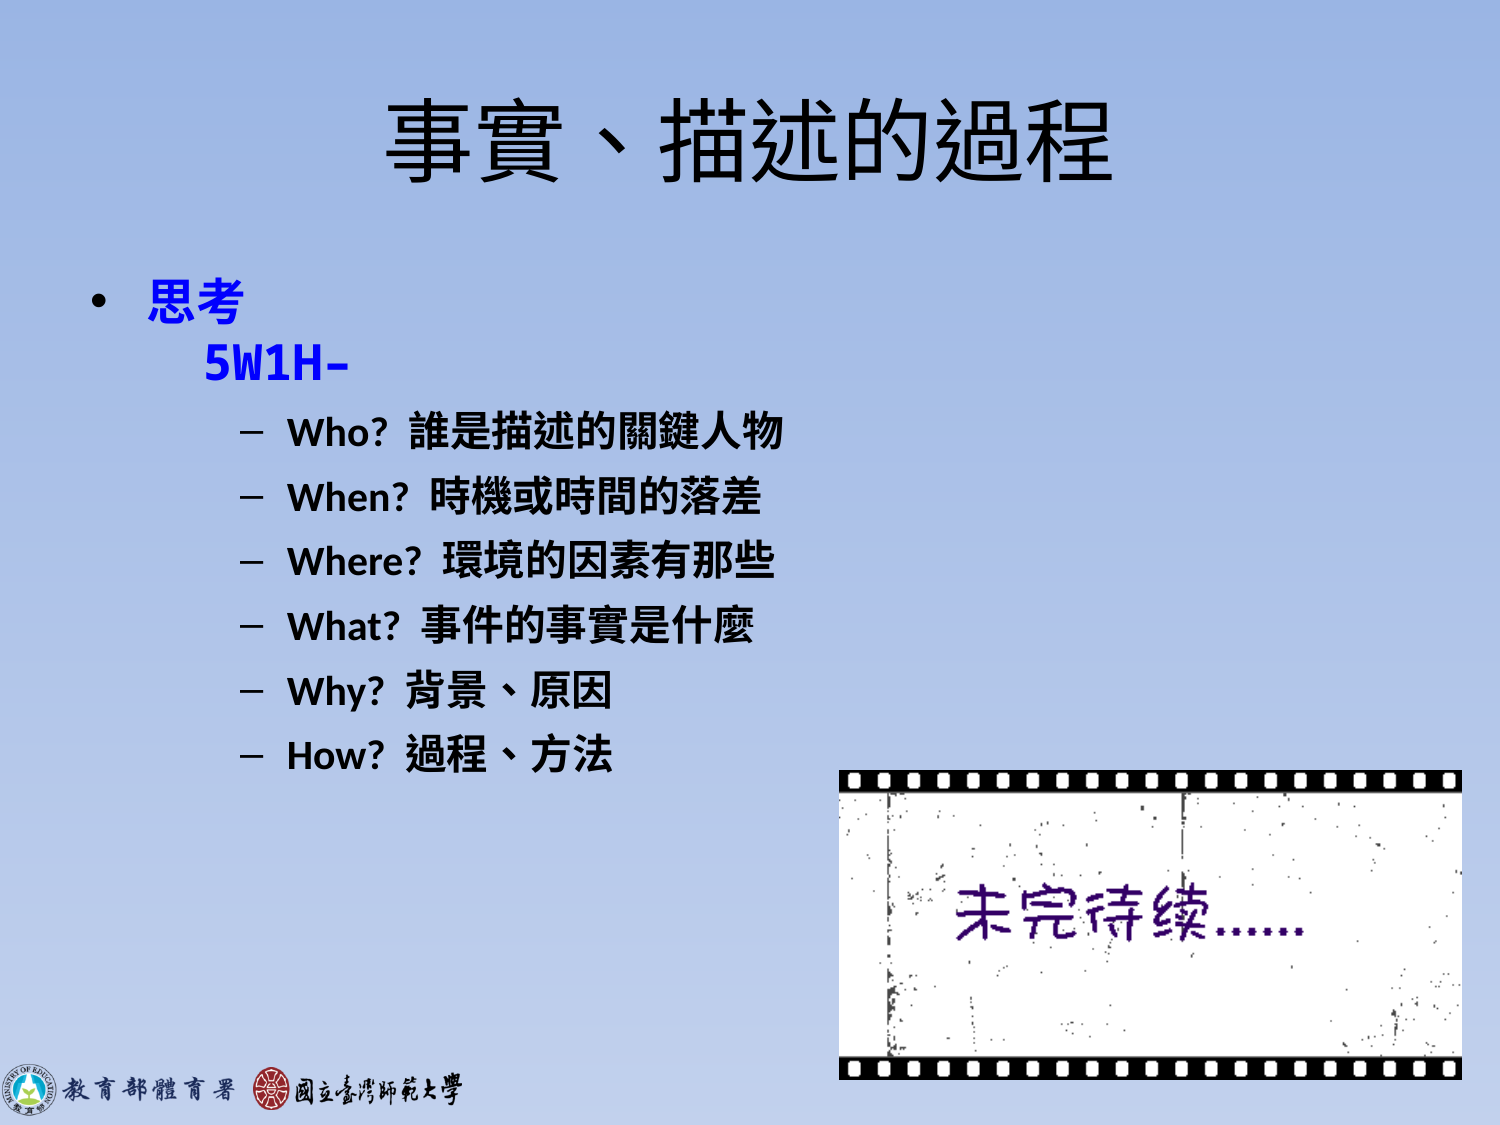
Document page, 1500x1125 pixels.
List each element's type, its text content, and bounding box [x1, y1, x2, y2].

picture [839, 770, 1462, 1080]
title 事實、描述的過程 [75, 45, 1426, 233]
list 思考 5W1H– Who? 誰是描述的關鍵人物 When? 時機或時間的落差 Where? 環境的因素有那些 What? 事件的事實是什麼 Why? 背景、原因 How? 過程、方法 [75, 262, 1426, 1005]
